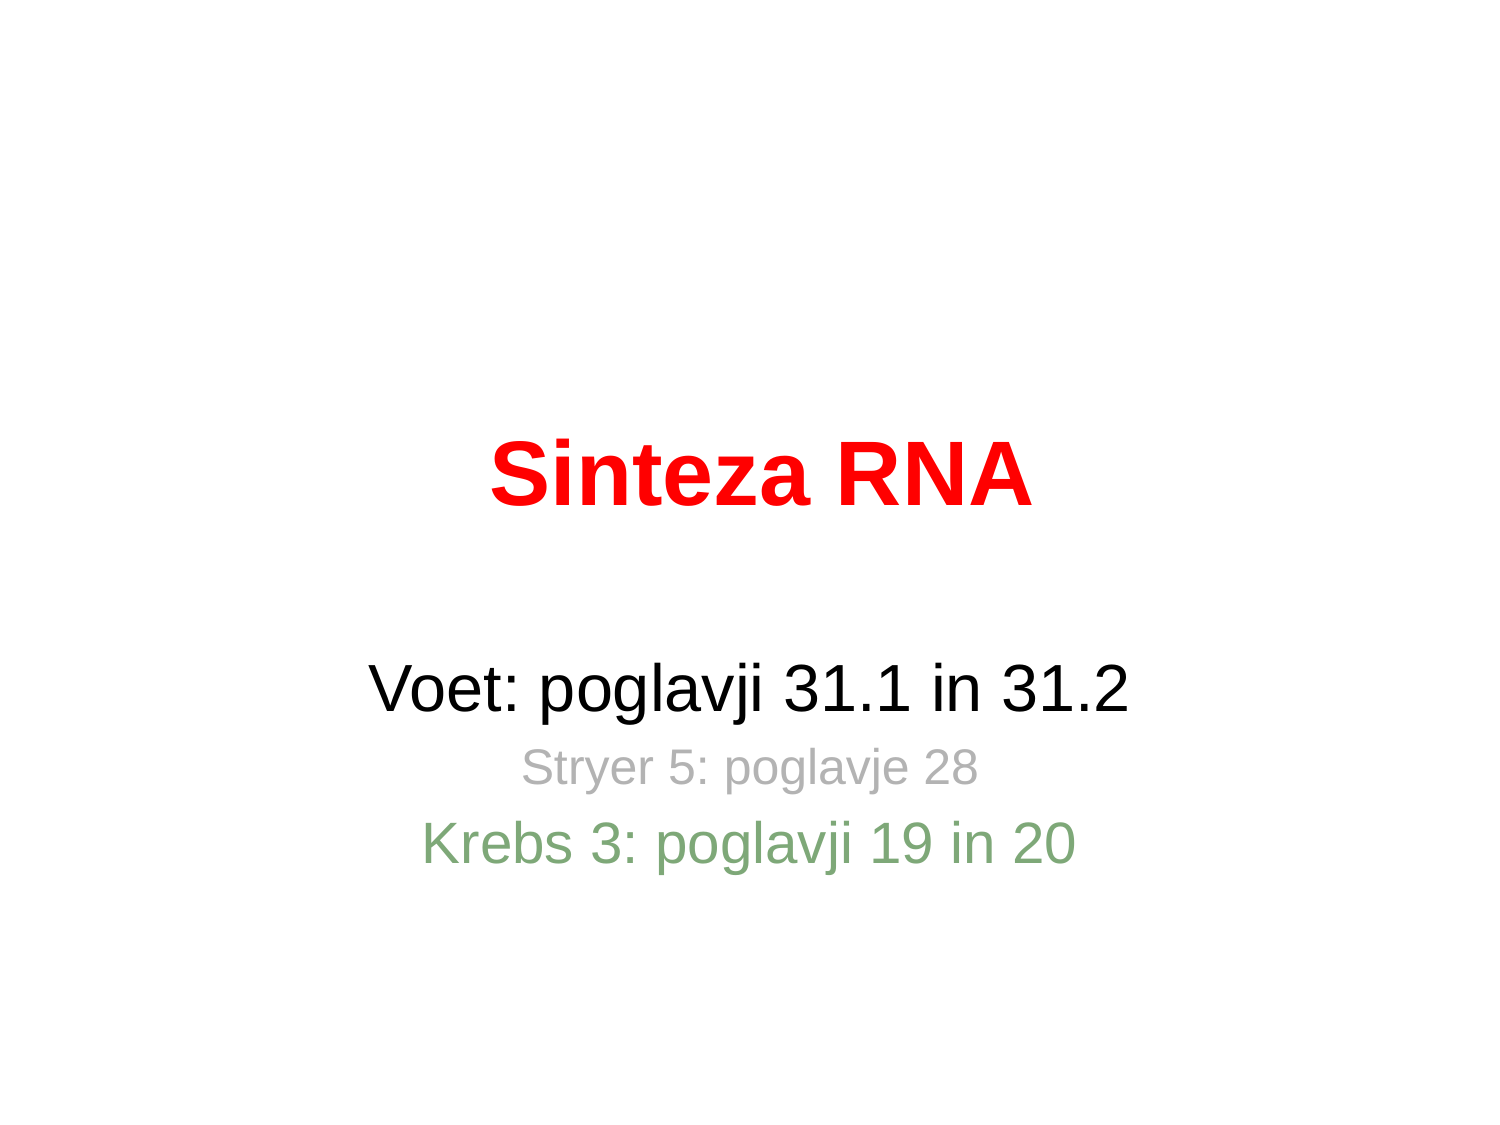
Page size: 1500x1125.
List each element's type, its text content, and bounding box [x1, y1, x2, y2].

title Sinteza RNA [125, 375, 1400, 563]
text_box Voet: poglavji 31.1 in 31.2 Stryer 5: poglavje 28 Krebs 3: poglavji 19 in 20 [147, 637, 1353, 925]
